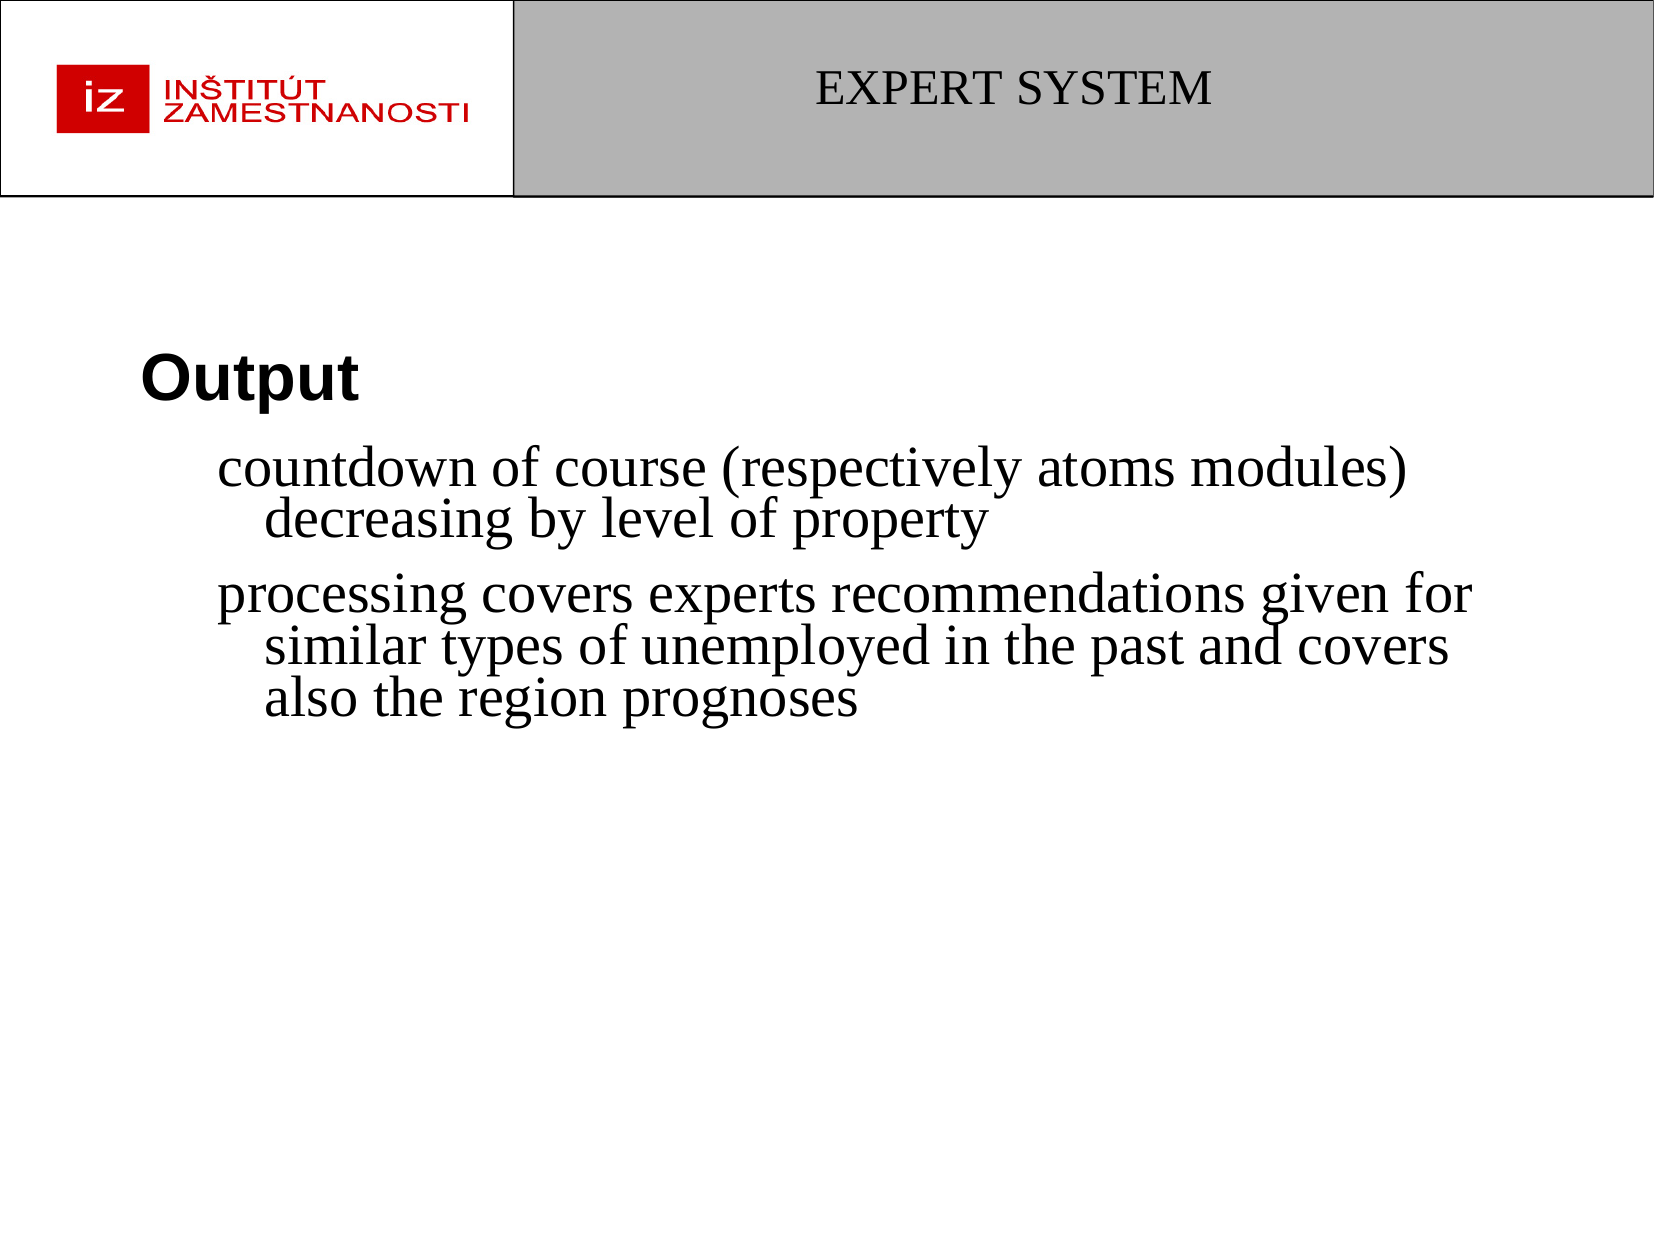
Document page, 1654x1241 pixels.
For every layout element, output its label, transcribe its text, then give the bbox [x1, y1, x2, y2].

list Output countdown of course (respectively atoms modules) decreasing by level of property processing covers experts recommendations given for similar types of unemployed in the past and covers also the region prognoses [123, 340, 1536, 1123]
text_box EXPERT SYSTEM [800, 59, 1329, 130]
picture [5, 5, 513, 190]
text_box [0, 0, 1654, 197]
